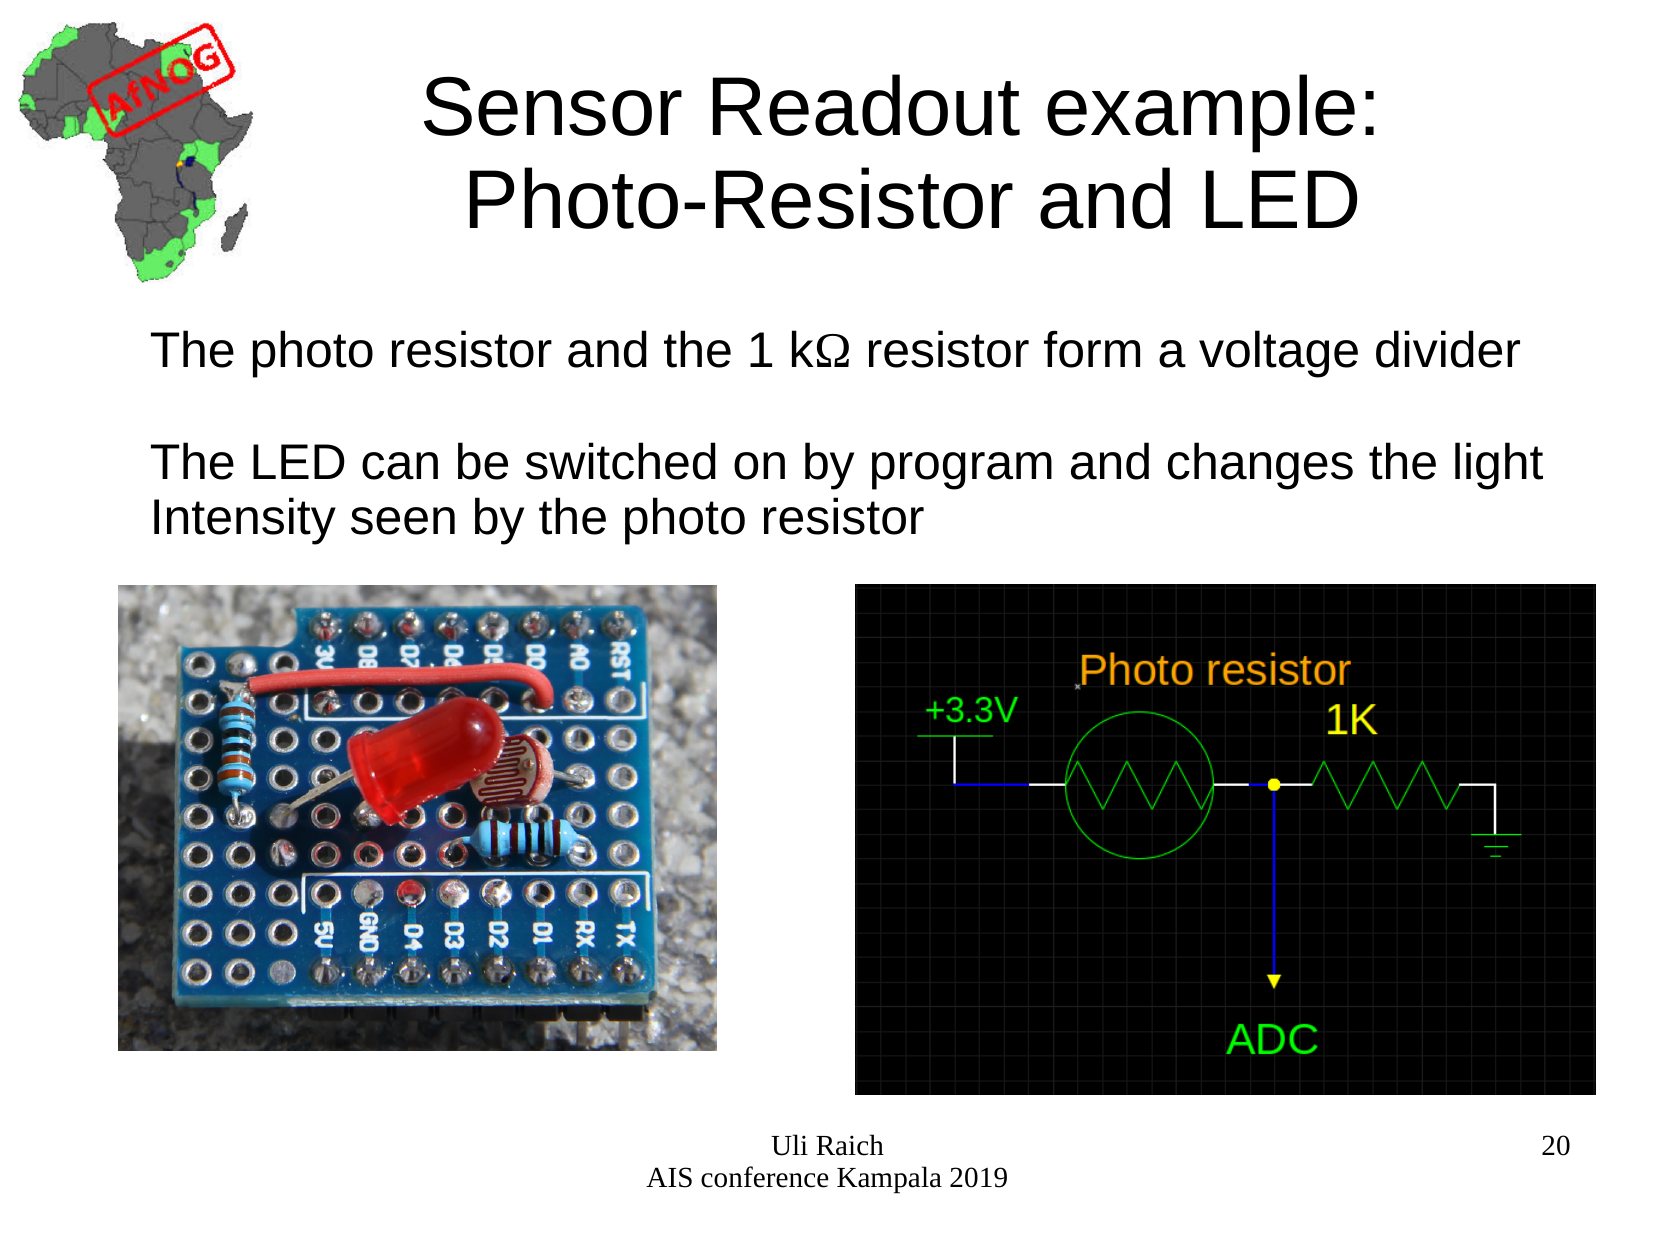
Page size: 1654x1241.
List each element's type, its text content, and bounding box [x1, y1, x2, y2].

picture [9, 0, 259, 291]
picture [855, 584, 1596, 1096]
title Sensor Readout example: Photo-Resistor and LED [255, 16, 1571, 290]
picture [118, 585, 717, 1051]
text_box The photo resistor and the 1 kΩ resistor form a voltage divider The LED can be switched on by program and changes the light Intensity seen by the photo resistor [135, 315, 1574, 609]
